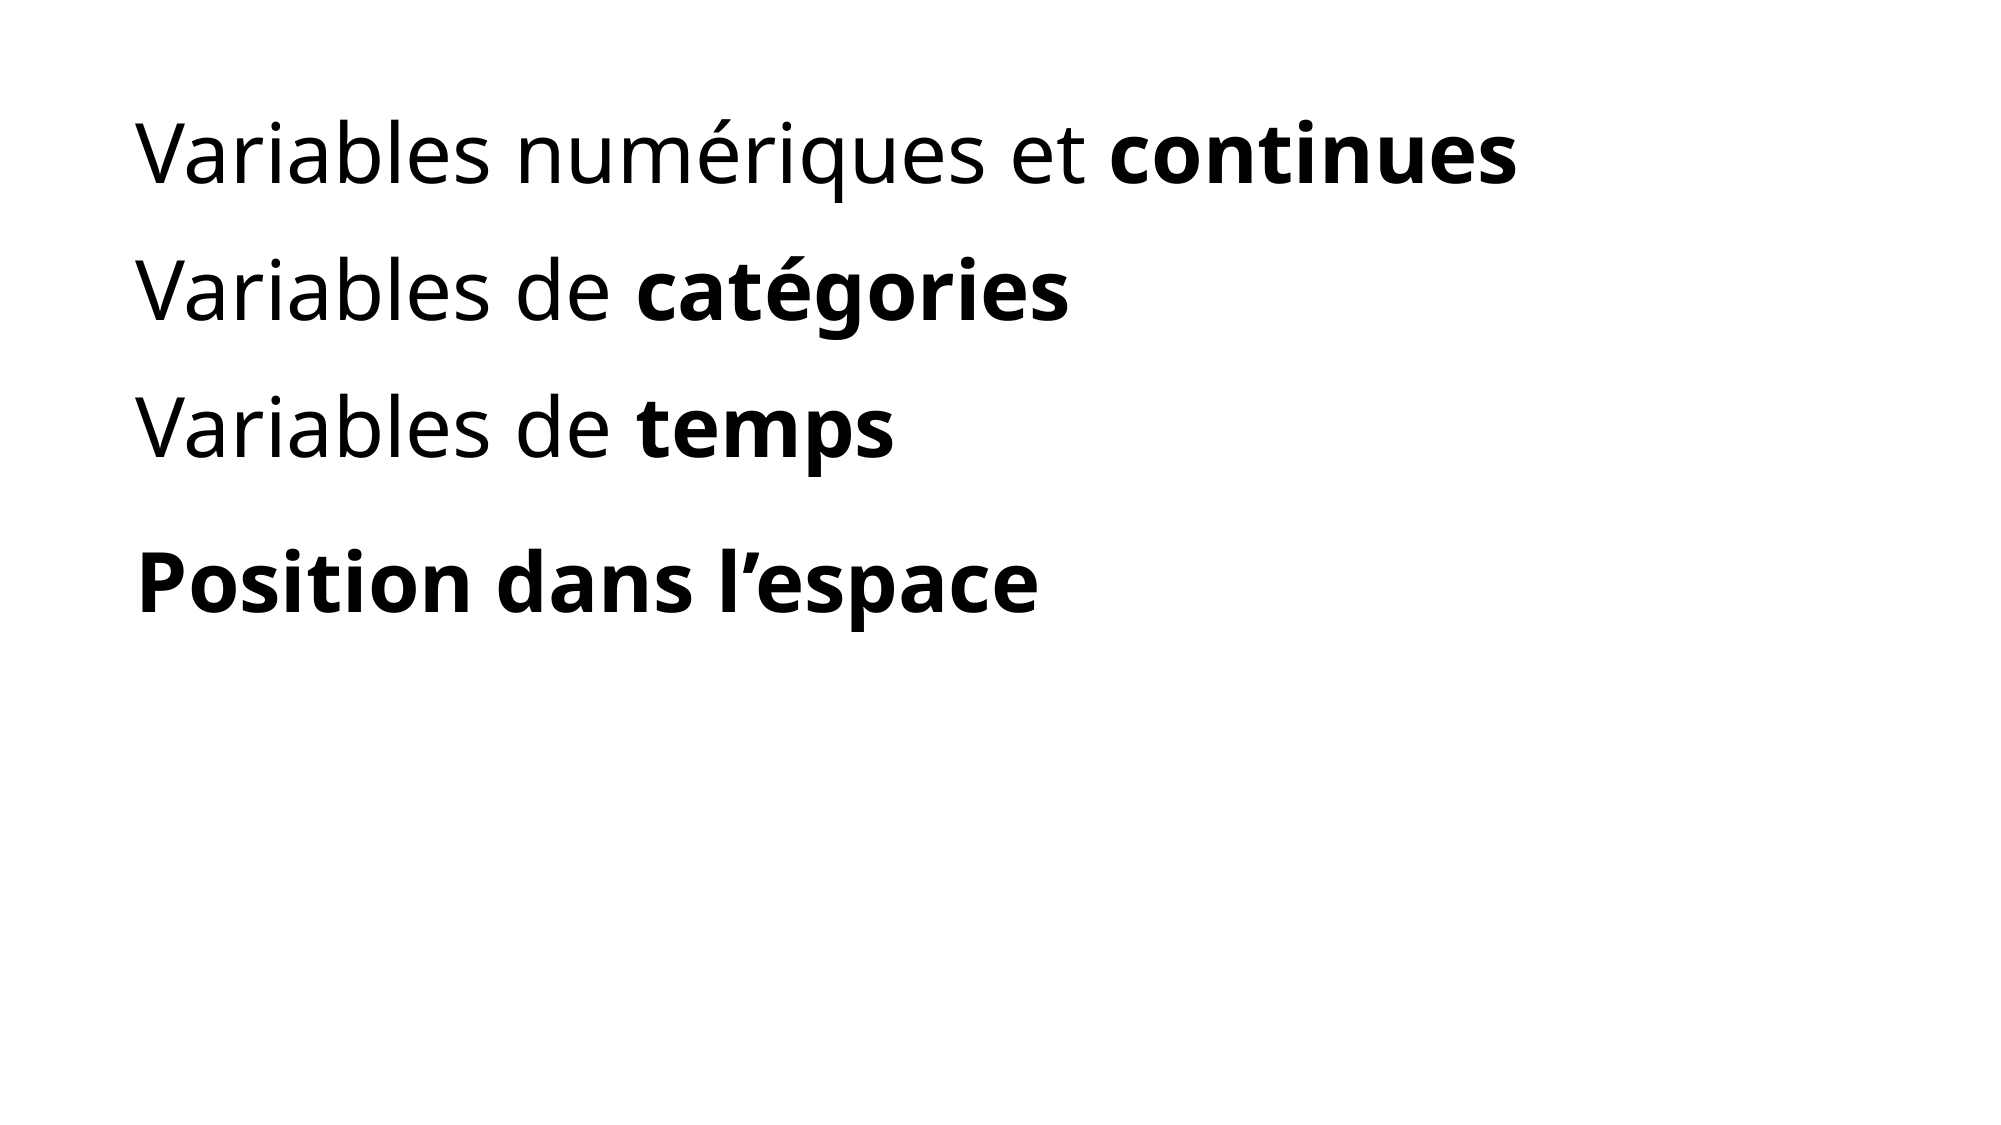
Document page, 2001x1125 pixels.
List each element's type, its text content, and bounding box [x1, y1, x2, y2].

text_box Variables numériques et continues Variables de catégories Variables de temps Position dans l’espace [76, 35, 1961, 1087]
